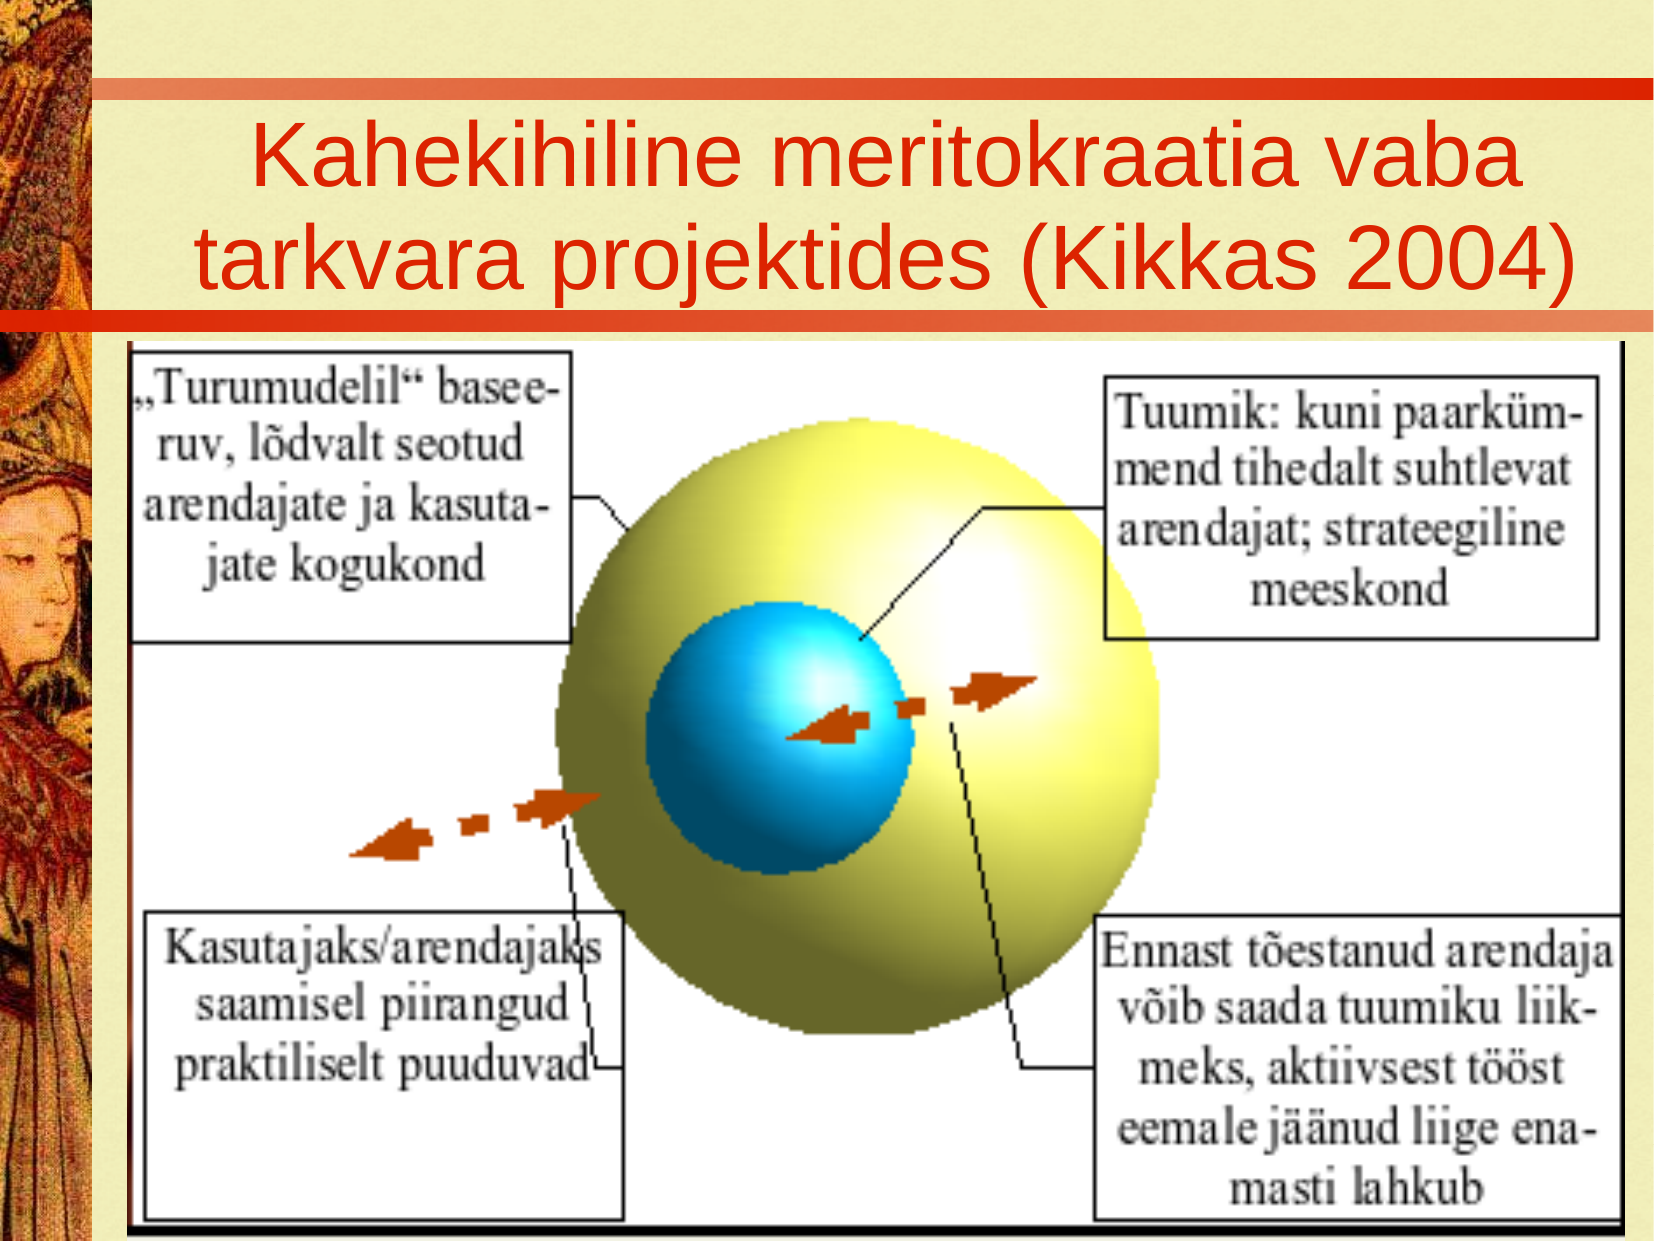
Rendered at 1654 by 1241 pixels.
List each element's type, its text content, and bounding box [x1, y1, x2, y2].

picture [0, 332, 1654, 1241]
title Kahekihiline meritokraatia vaba tarkvara projektides (Kikkas 2004) [121, 102, 1654, 311]
picture [0, 0, 1654, 310]
